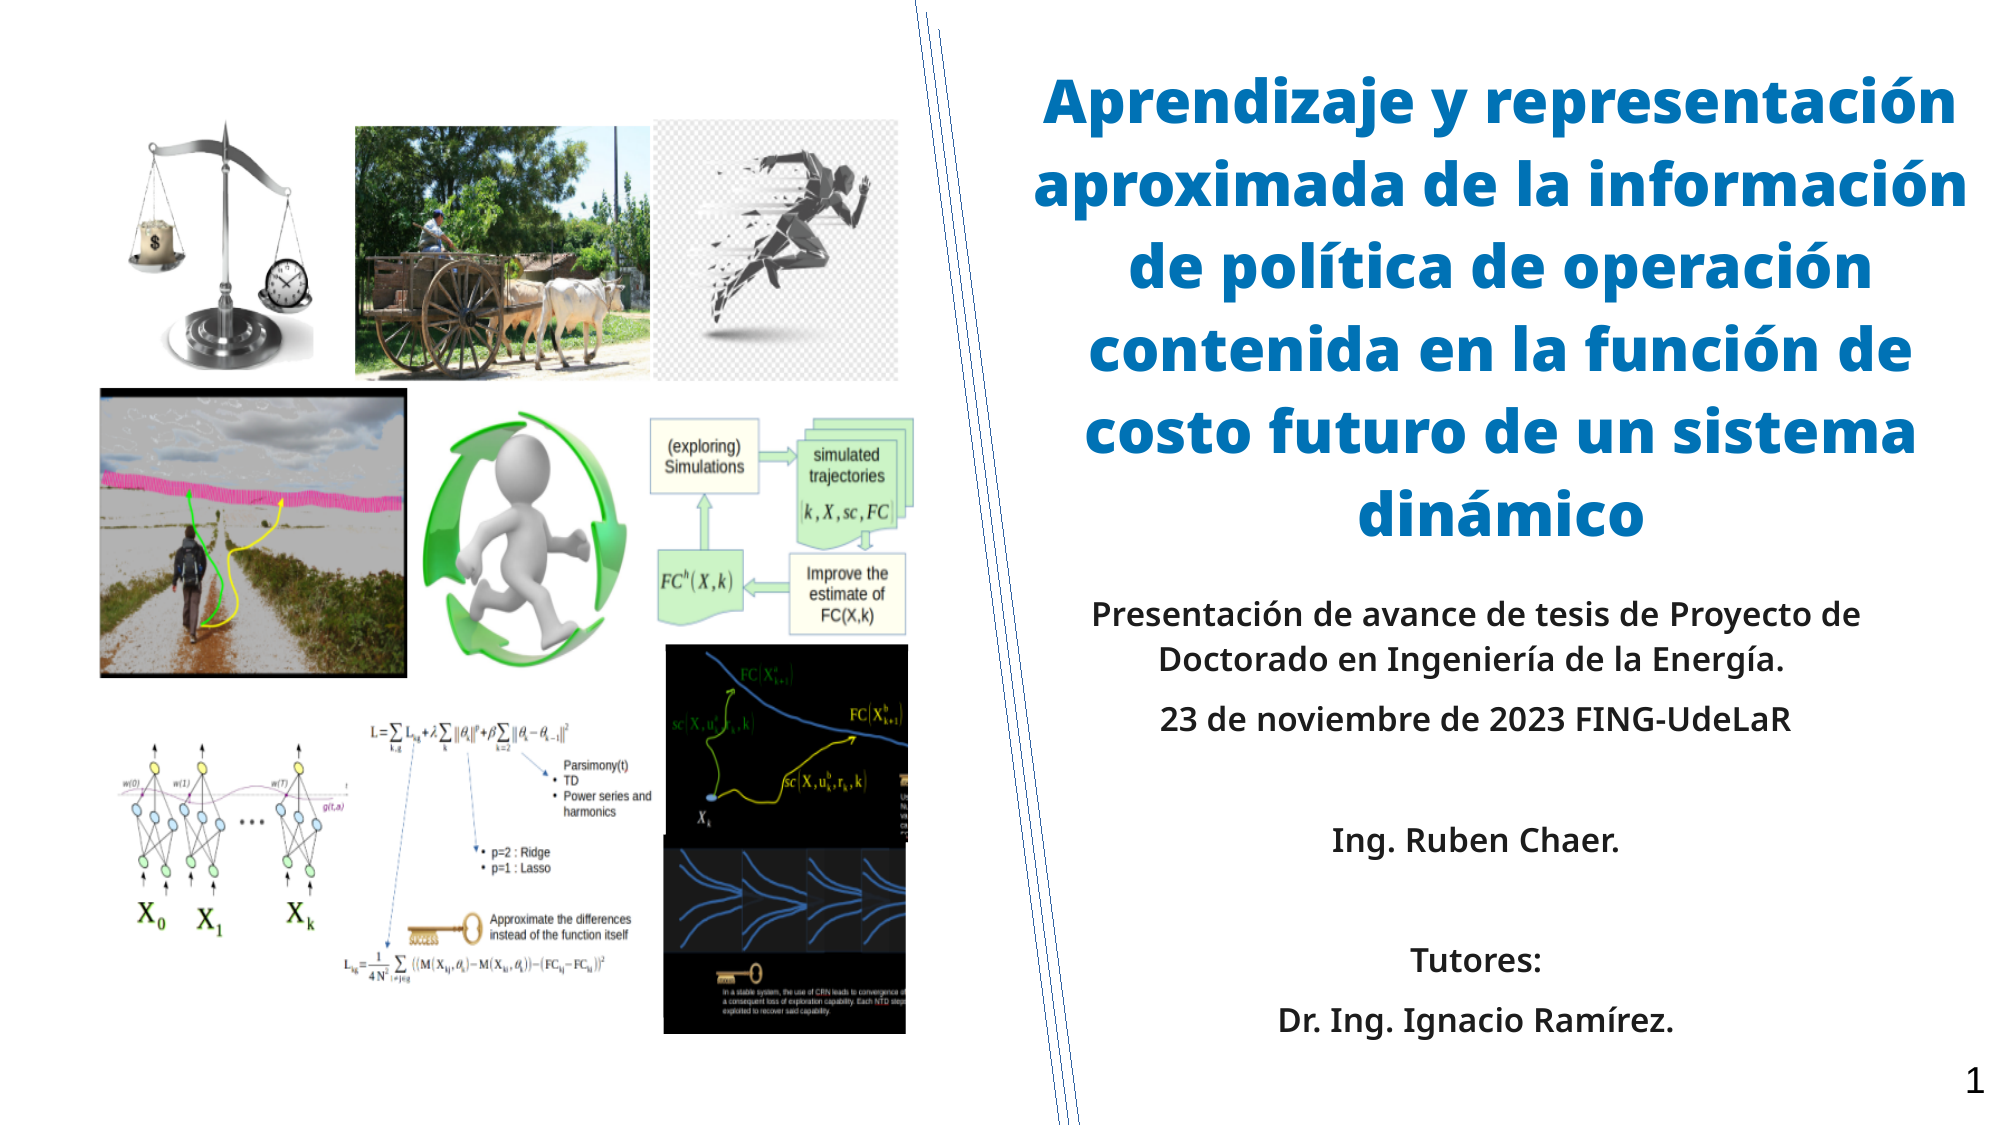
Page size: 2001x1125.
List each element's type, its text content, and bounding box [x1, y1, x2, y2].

list Presentación de avance de tesis de Proyecto de Doctorado en Ingeniería de la Energía. 23 de noviembre de 2023 FING-UdeLaR Ing. Ruben Chaer. Tutores: Dr. Ing. Ignacio Ramírez. [1033, 590, 1920, 1048]
title Aprendizaje y representación aproximada de la información de política de operación contenida en la función de costo futuro de un sistema dinámico [1033, 59, 1979, 502]
picture [88, 118, 916, 1034]
